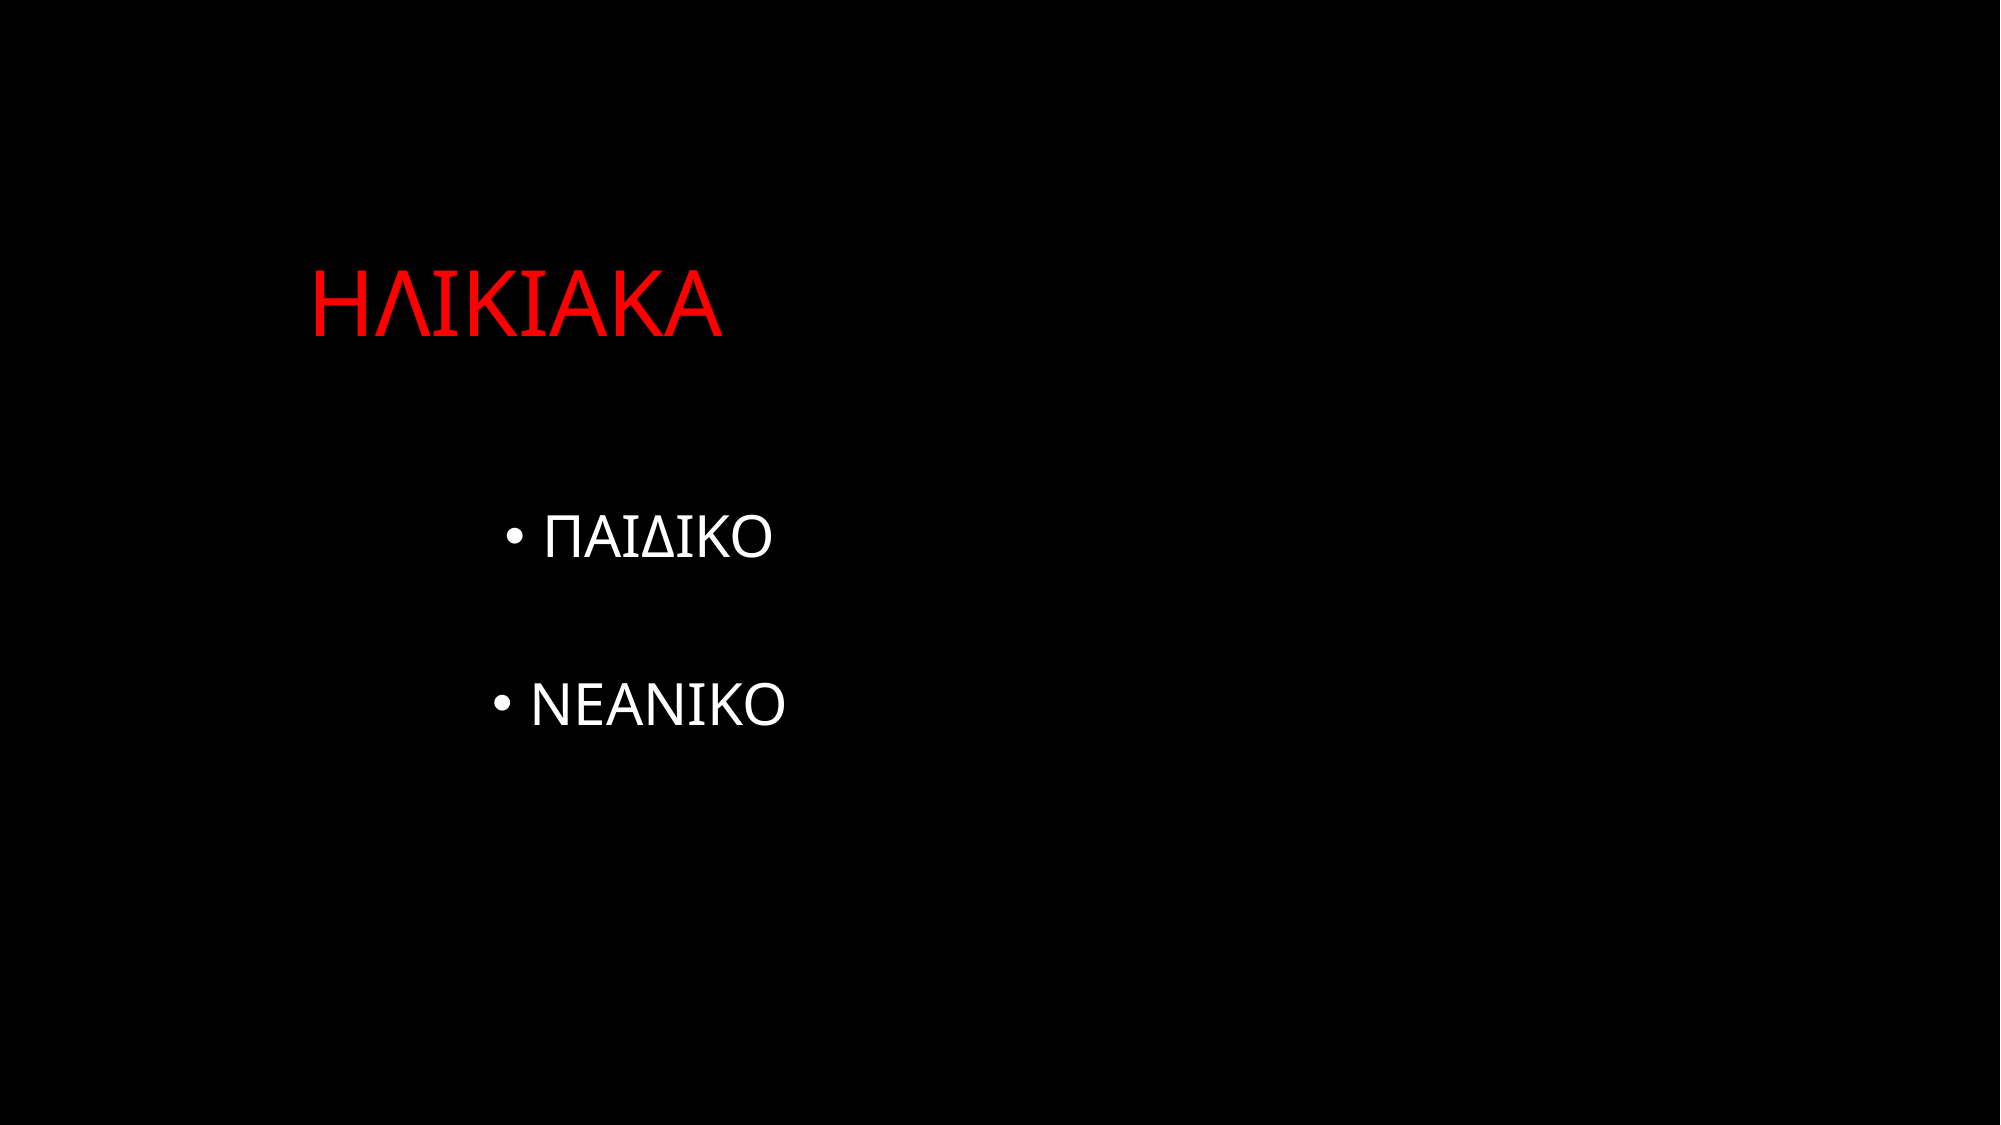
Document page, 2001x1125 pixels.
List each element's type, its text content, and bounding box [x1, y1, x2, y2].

title ΗΛΙΚΙΑΚΑ [292, 249, 1168, 414]
list ΠΑΙΔΙΚΟ ΝΕΑΝΙΚΟ [439, 500, 1552, 887]
